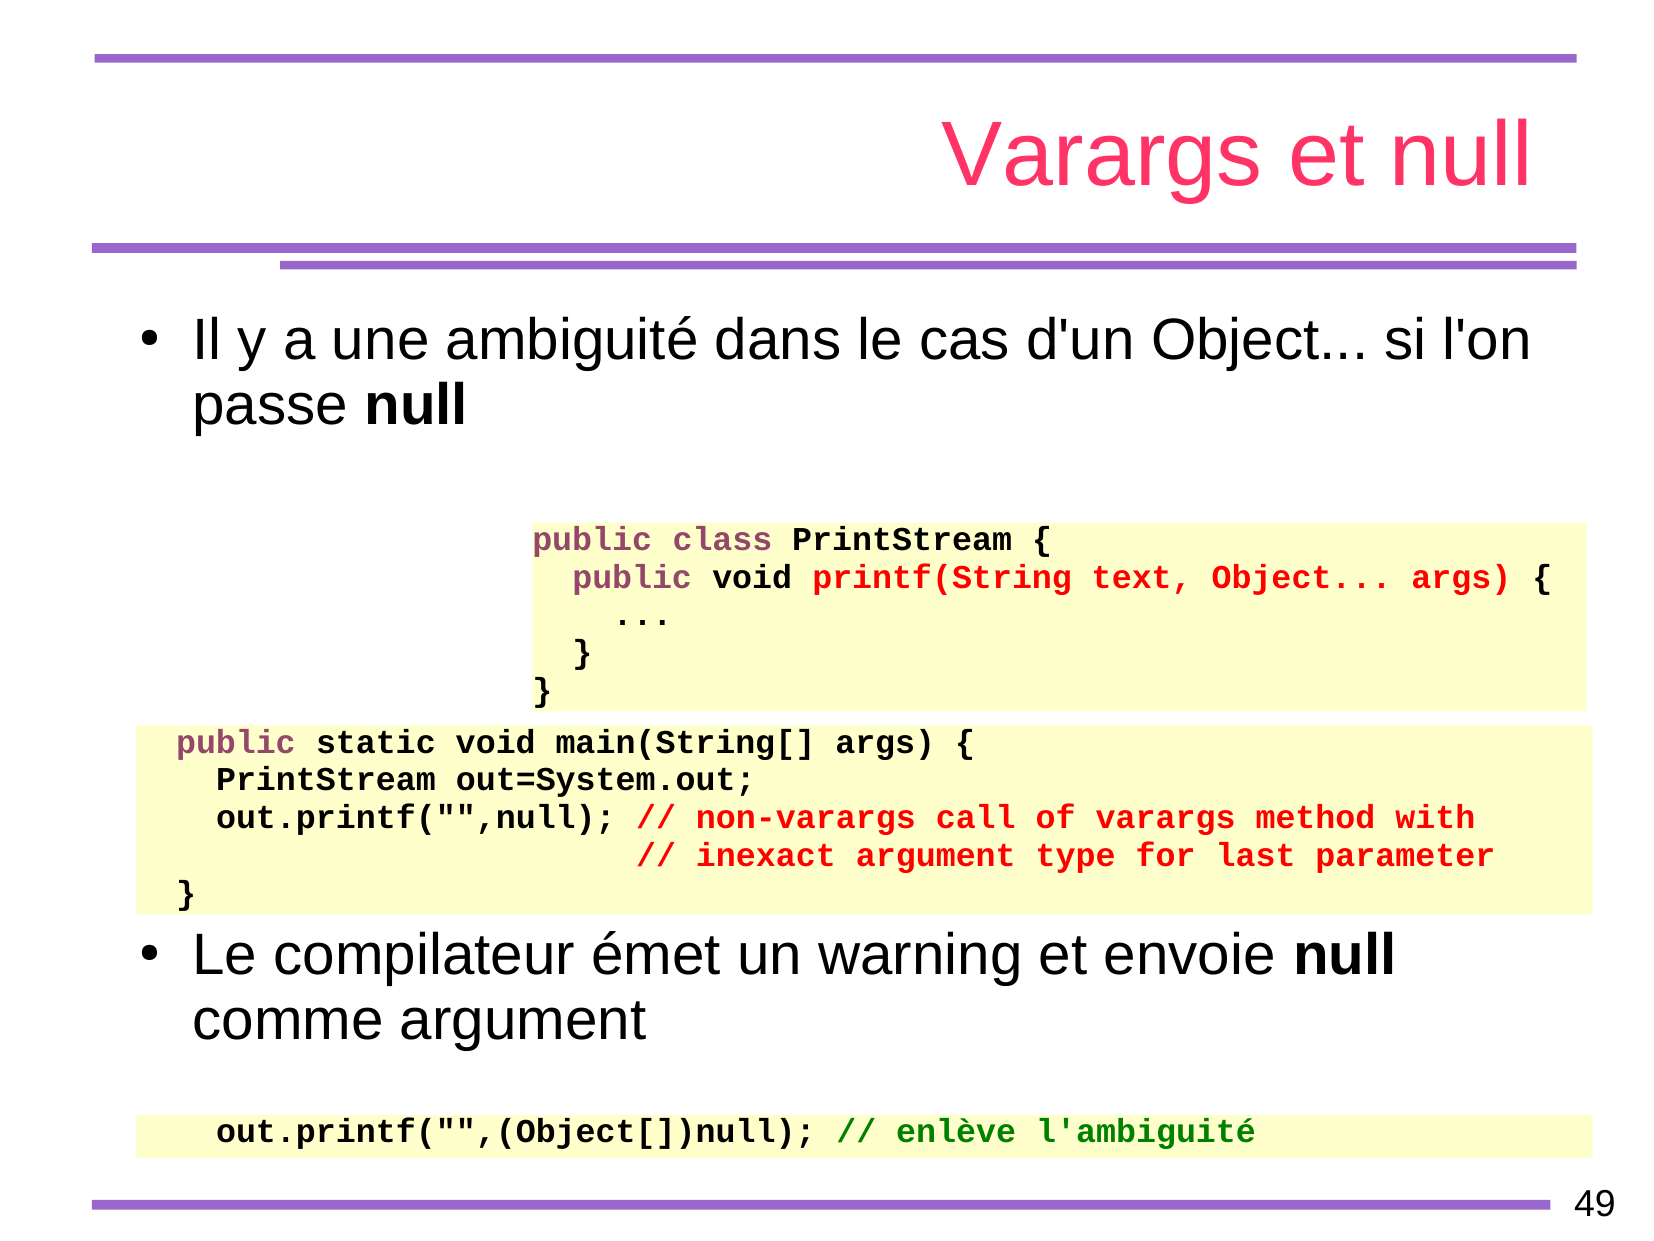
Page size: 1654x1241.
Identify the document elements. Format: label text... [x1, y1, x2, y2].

text_box public static void main(String[] args) { PrintStream out=System.out; out.printf("",null); // non-varargs call of varargs method with // inexact argument type for last parameter } [136, 725, 1593, 915]
title Varargs et null [121, 49, 1534, 257]
text_box out.printf("",(Object[])null); // enlève l'ambiguité [136, 1115, 1593, 1159]
text_box public class PrintStream { public void printf(String text, Object... args) { ... } } [532, 522, 1587, 712]
list Il y a une ambiguité dans le cas d'un Object... si l'on passe null Le compilateur émet un warning et envoie null comme argument [121, 306, 1534, 1089]
